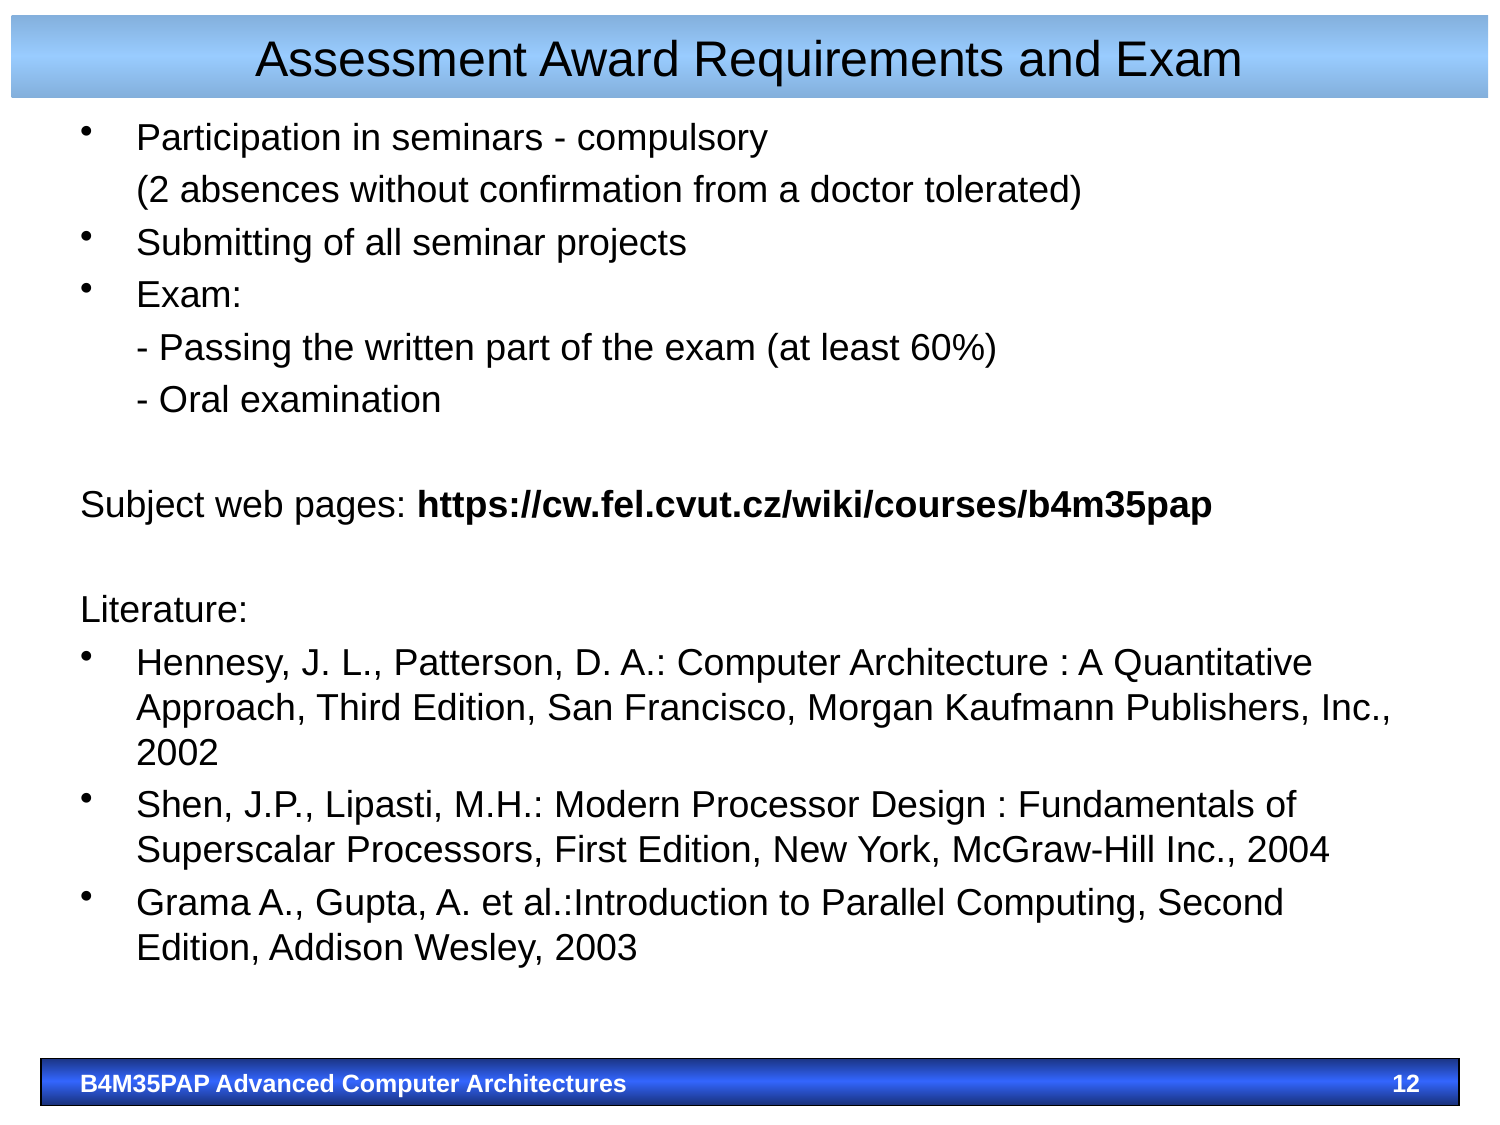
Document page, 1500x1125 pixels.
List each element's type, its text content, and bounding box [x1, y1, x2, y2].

text_box Participation in seminars - compulsory (2 absences without confirmation from a doctor tolerated) Submitting of all seminar projects Exam: - Passing the written part of the exam (at least 60%) - Oral examination Subject web pages: https://cw.fel.cvut.cz/wiki/courses/b4m35pap Literature: Hennesy, J. L., Patterson, D. A.: Computer Architecture : A Quantitative Approach, Third Edition, San Francisco, Morgan Kaufmann Publishers, Inc., 2002 Shen, J.P., Lipasti, M.H.: Modern Processor Design : Fundamentals of Superscalar Processors, First Edition, New York, McGraw-Hill Inc., 2004 Grama A., Gupta, A. et al.:Introduction to Parallel Computing, Second Edition, Addison Wesley, 2003 [64, 105, 1436, 1043]
title Assessment Award Requirements and Exam [11, 15, 1489, 98]
